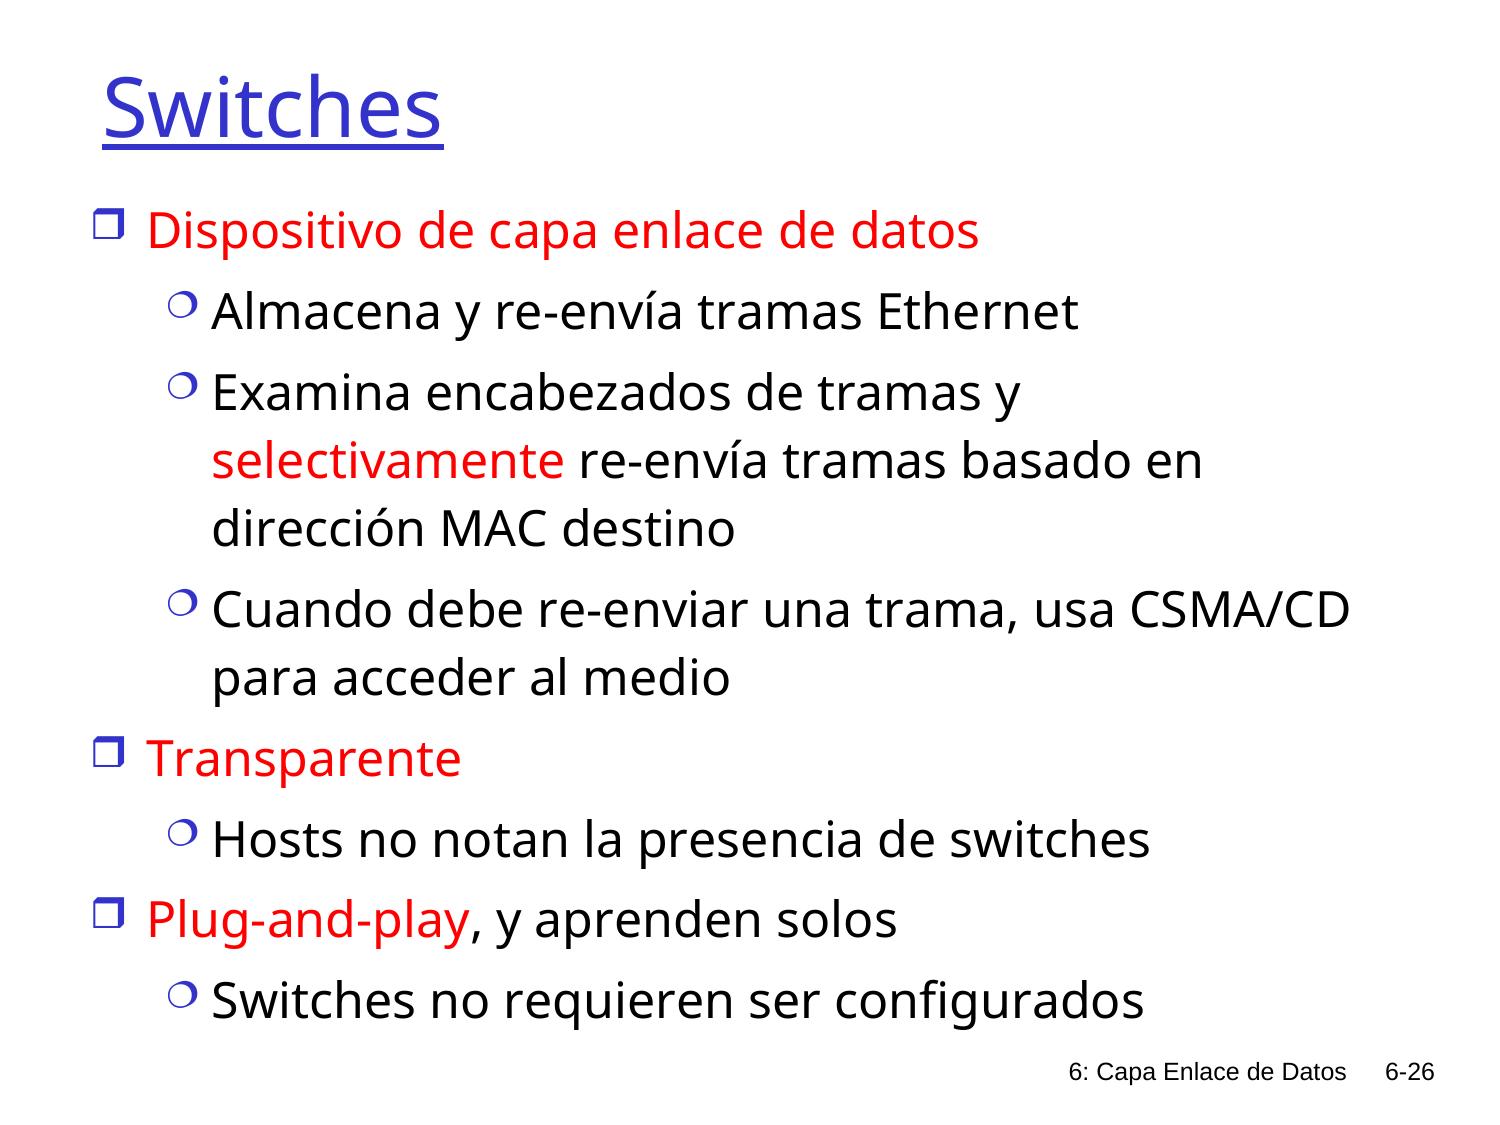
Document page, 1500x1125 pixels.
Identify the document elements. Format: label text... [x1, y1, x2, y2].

list Dispositivo de capa enlace de datos Almacena y re-envía tramas Ethernet Examina encabezados de tramas y selectivamente re-envía tramas basado en dirección MAC destino Cuando debe re-enviar una trama, usa CSMA/CD para acceder al medio Transparente Hosts no notan la presencia de switches Plug-and-play, y aprenden solos Switches no requieren ser configurados [75, 187, 1388, 1013]
title Switches [87, 23, 1363, 187]
